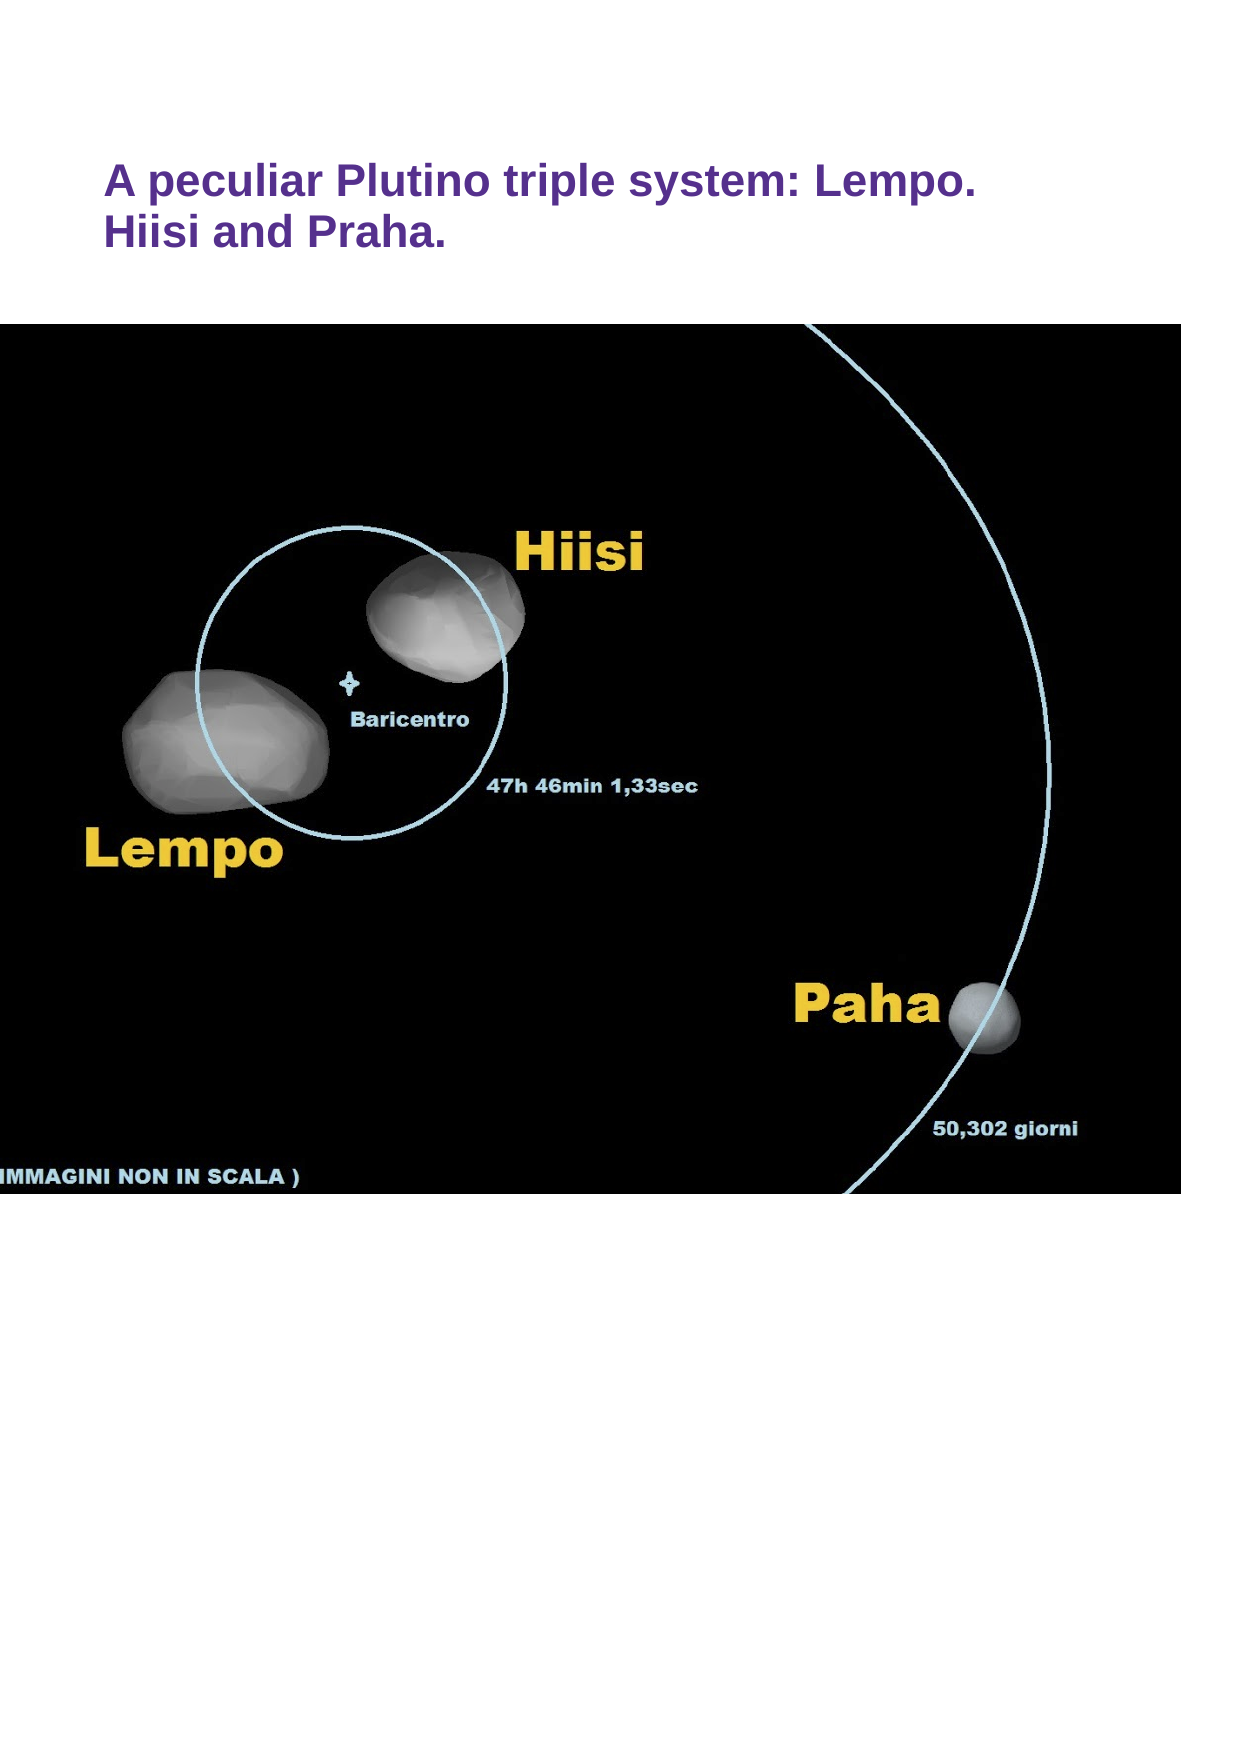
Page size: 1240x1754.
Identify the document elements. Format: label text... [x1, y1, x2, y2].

text_box A peculiar Plutino triple system: Lempo. Hiisi and Praha. [88, 147, 1063, 265]
picture [0, 324, 1181, 1194]
